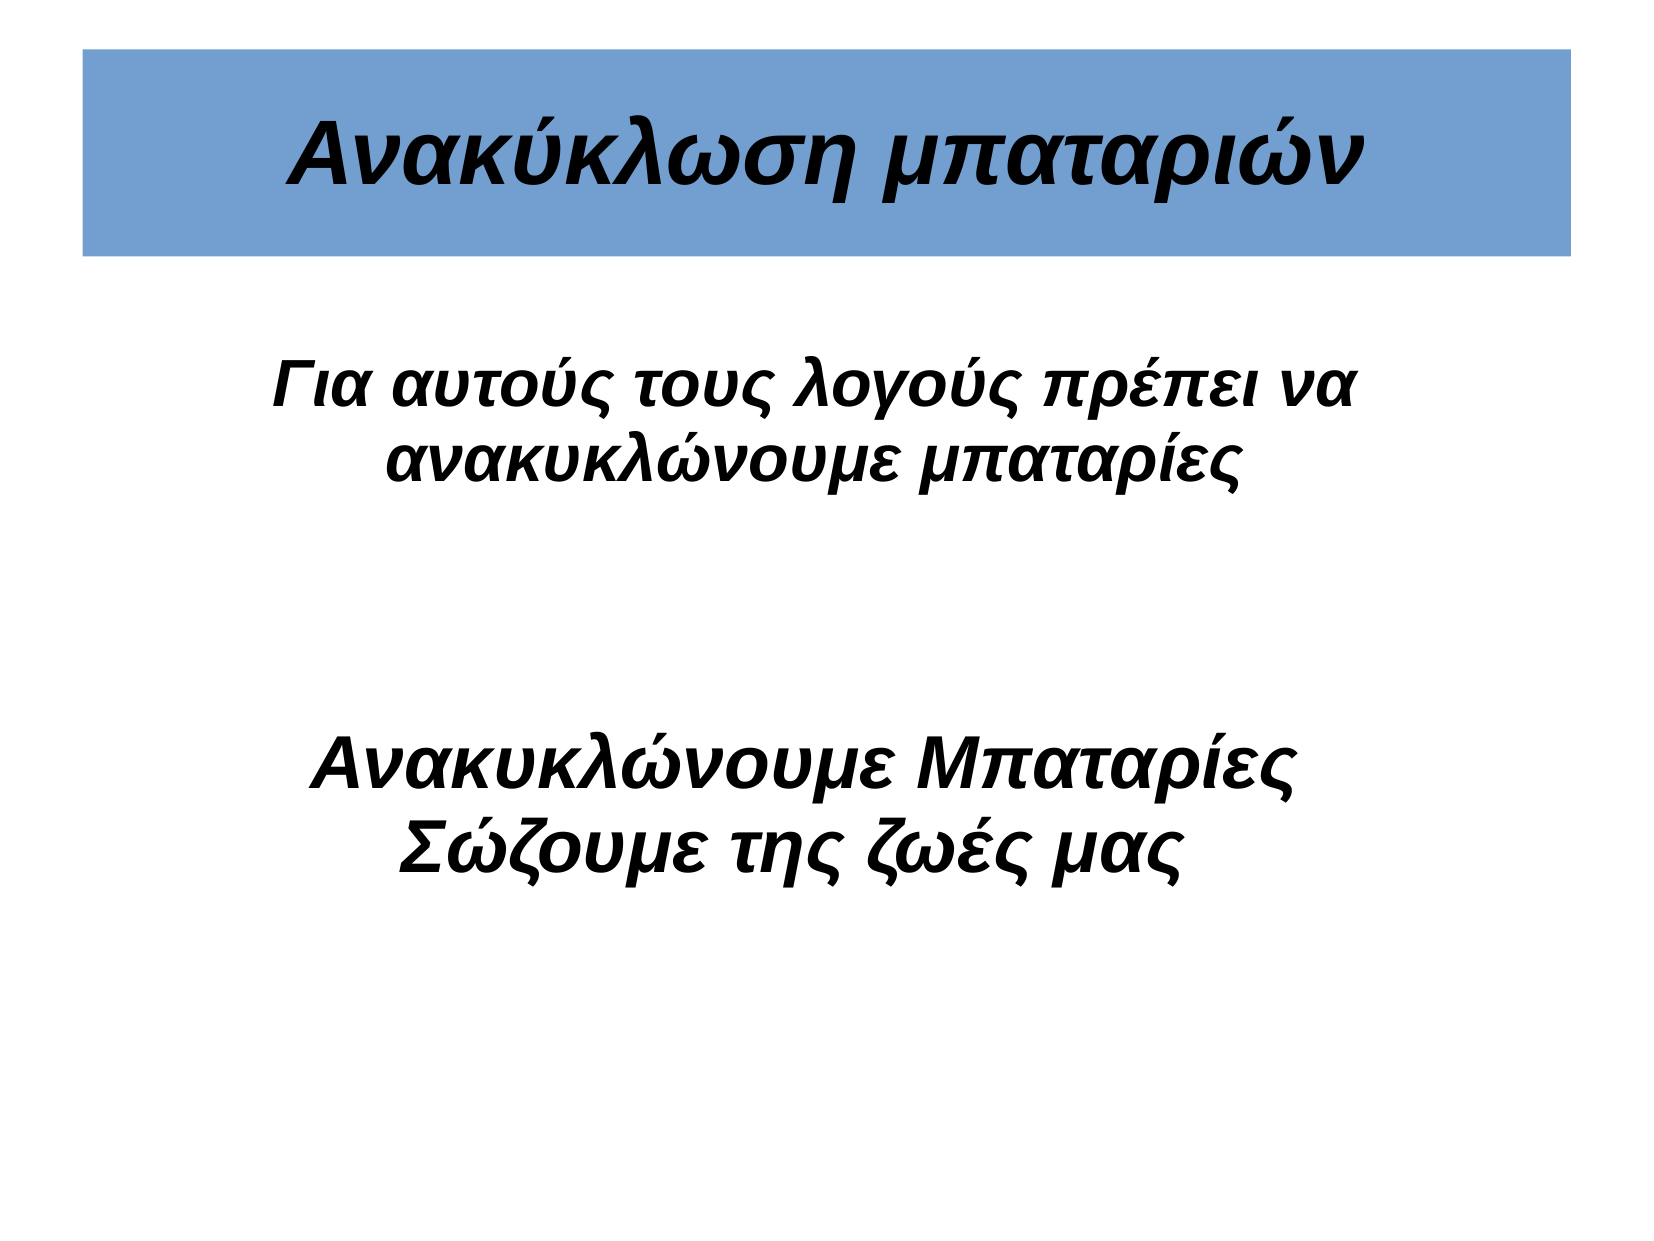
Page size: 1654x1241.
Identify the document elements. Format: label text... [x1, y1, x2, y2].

subtitle Για αυτούς τους λογούς πρέπει να ανακυκλώνουμε μπαταρίες Ανακυκλώνουμε Μπαταρίες Σώζουμε της ζωές μας [70, 271, 1559, 1052]
title Ανακύκλωση μπαταριών [82, 49, 1571, 257]
